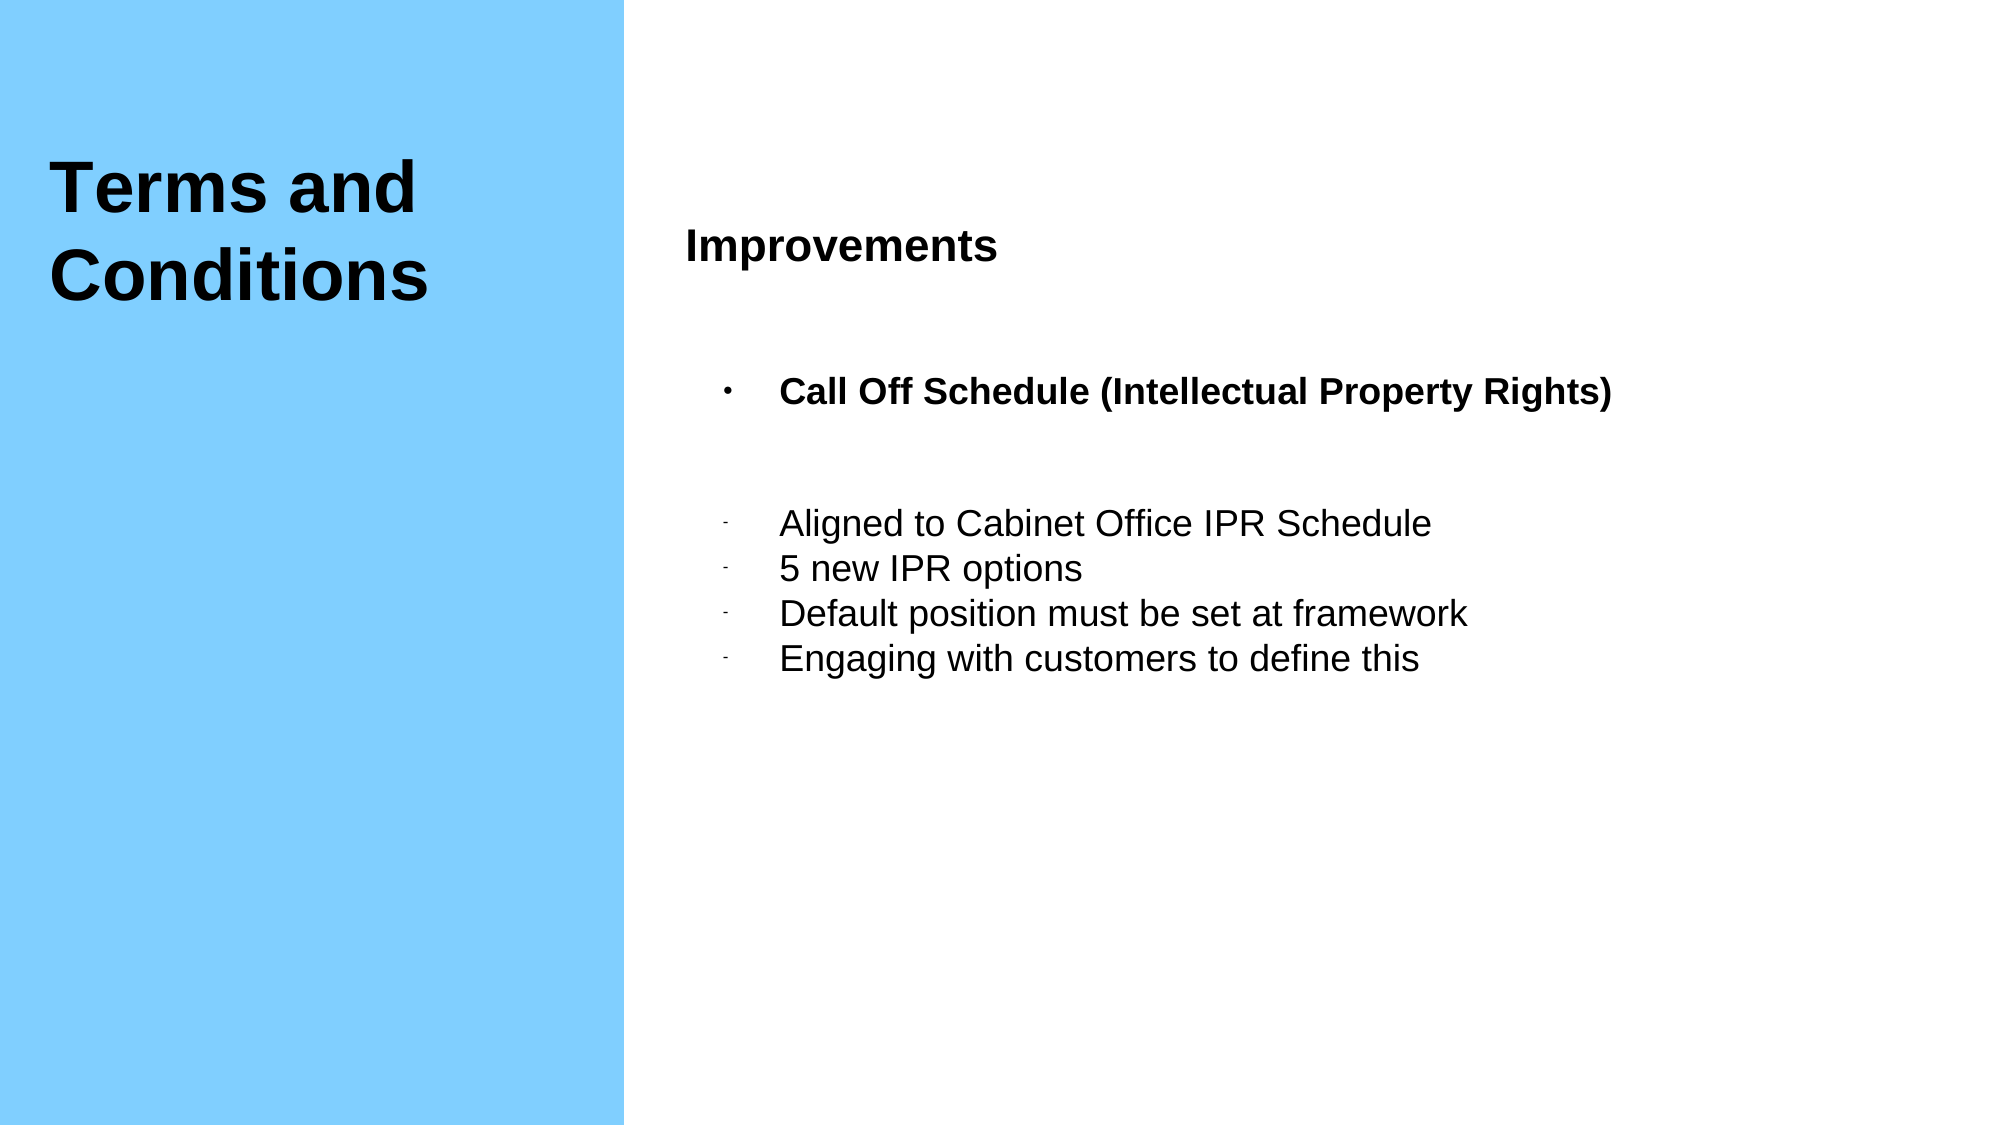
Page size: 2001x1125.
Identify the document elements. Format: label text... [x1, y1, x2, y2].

title Terms and Conditions [49, 139, 552, 378]
title Improvements Call Off Schedule (Intellectual Property Rights) Aligned to Cabinet Office IPR Schedule 5 new IPR options Default position must be set at framework Engaging with customers to define this [685, 139, 1876, 935]
